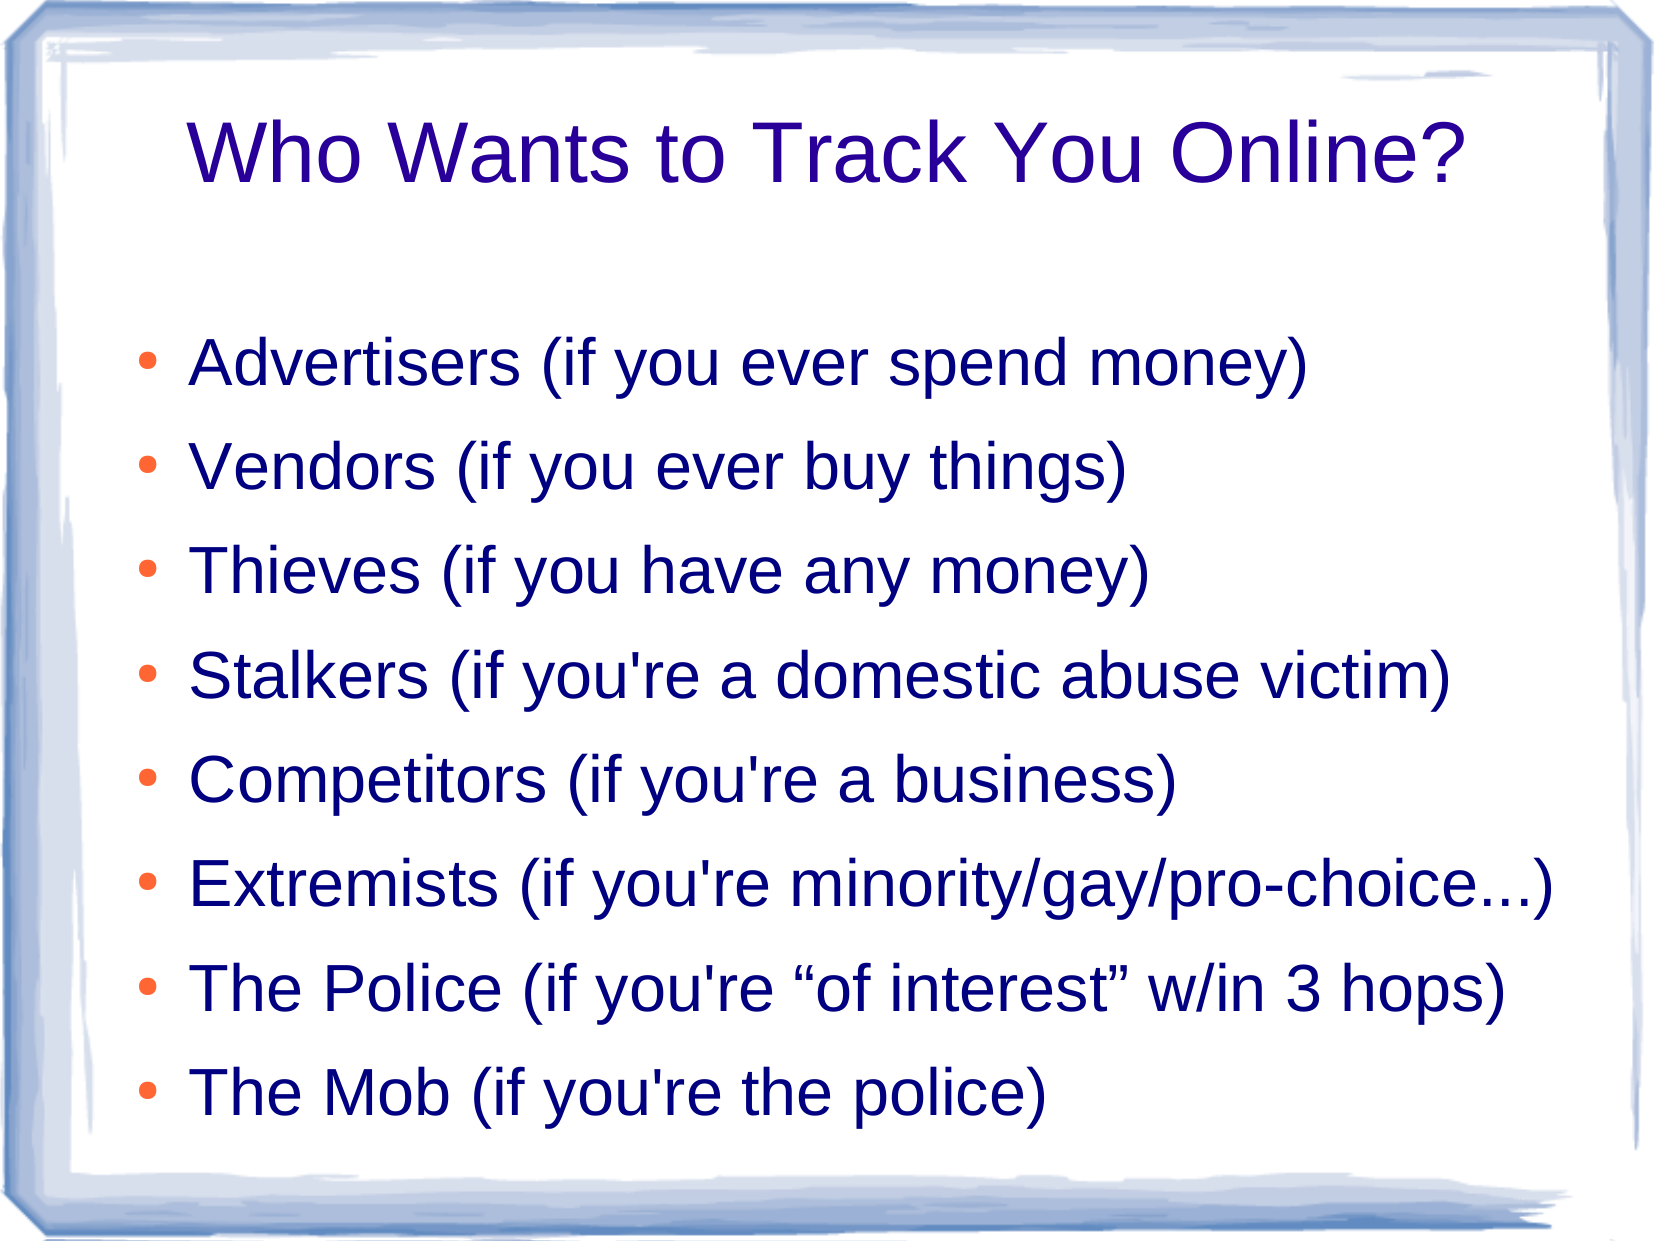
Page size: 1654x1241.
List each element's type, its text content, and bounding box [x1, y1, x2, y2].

title Who Wants to Track You Online? [82, 49, 1571, 257]
picture [0, 0, 1654, 1241]
list Advertisers (if you ever spend money) Vendors (if you ever buy things) Thieves (if you have any money) Stalkers (if you're a domestic abuse victim) Competitors (if you're a business) Extremists (if you're minority/gay/pro-choice...) The Police (if you're “of interest” w/in 3 hops) The Mob (if you're the police) [118, 324, 1571, 1128]
